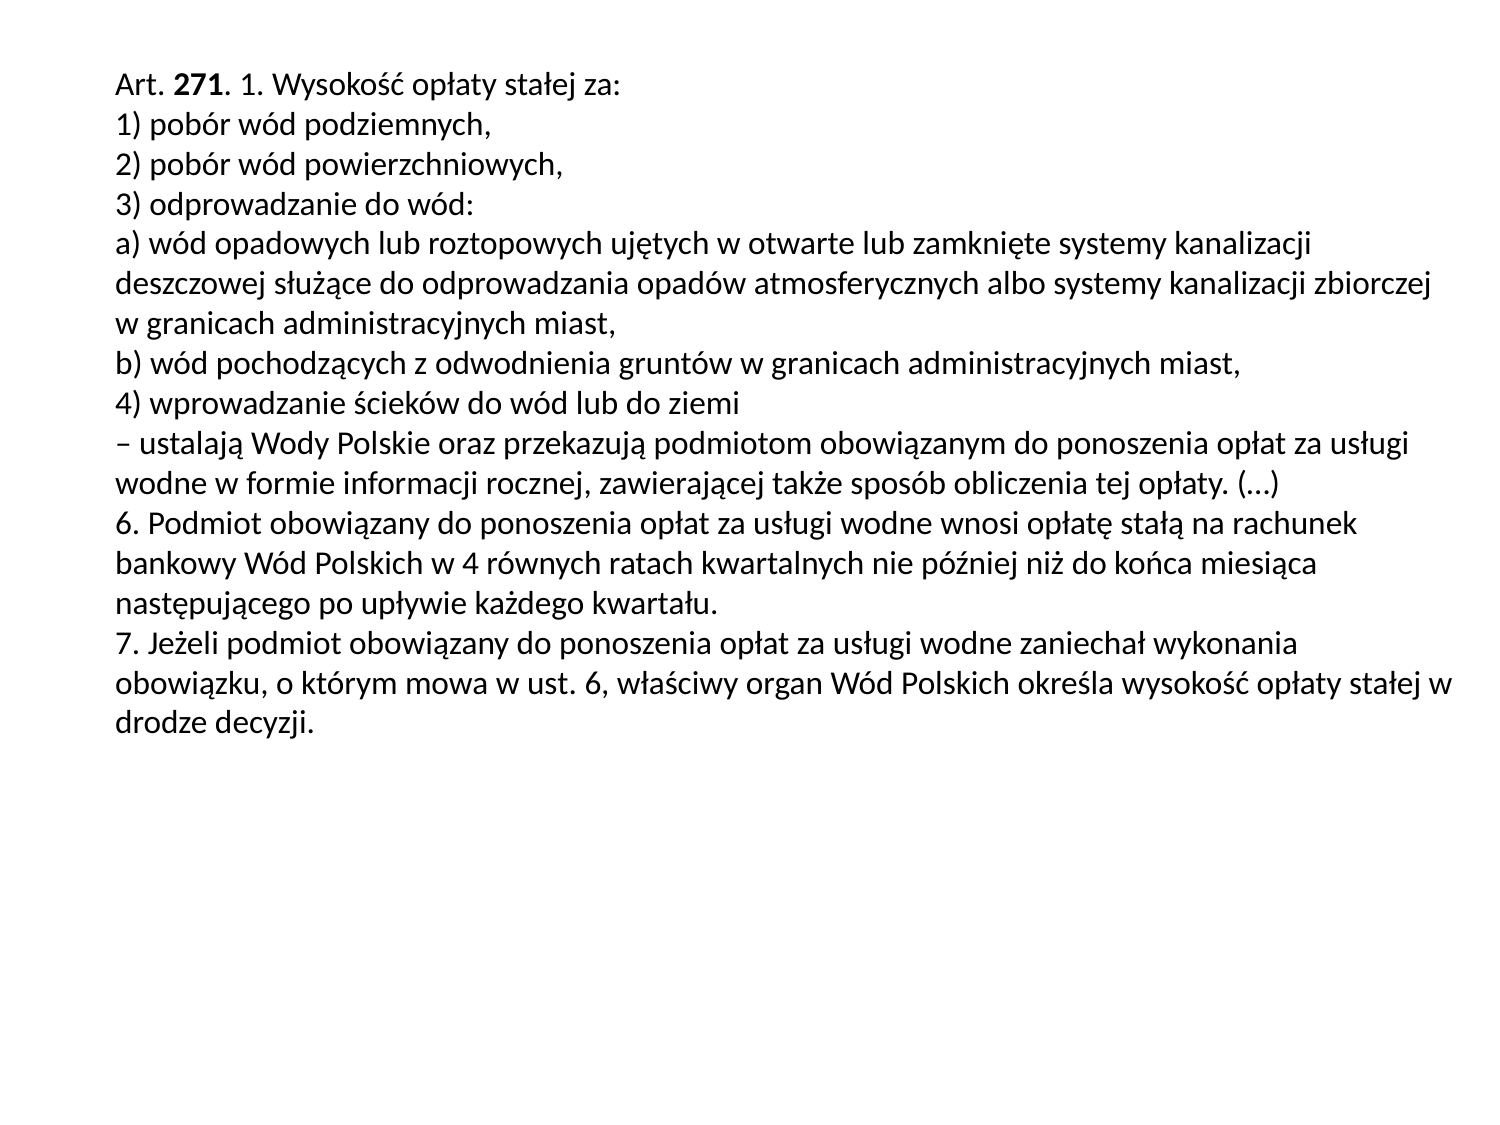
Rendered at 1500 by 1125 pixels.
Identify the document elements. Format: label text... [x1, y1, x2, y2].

text_box Art. 271. 1. Wysokość opłaty stałej za: 1) pobór wód podziemnych, 2) pobór wód powierzchniowych, 3) odprowadzanie do wód: a) wód opadowych lub roztopowych ujętych w otwarte lub zamknięte systemy kanalizacji deszczowej służące do odprowadzania opadów atmosferycznych albo systemy kanalizacji zbiorczej w granicach administracyjnych miast, b) wód pochodzących z odwodnienia gruntów w granicach administracyjnych miast, 4) wprowadzanie ścieków do wód lub do ziemi – ustalają Wody Polskie oraz przekazują podmiotom obowiązanym do ponoszenia opłat za usługi wodne w formie informacji rocznej, zawierającej także sposób obliczenia tej opłaty. (…) 6. Podmiot obowiązany do ponoszenia opłat za usługi wodne wnosi opłatę stałą na rachunek bankowy Wód Polskich w 4 równych ratach kwartalnych nie później niż do końca miesiąca następującego po upływie każdego kwartału. 7. Jeżeli podmiot obowiązany do ponoszenia opłat za usługi wodne zaniechał wykonania obowiązku, o którym mowa w ust. 6, właściwy organ Wód Polskich określa wysokość opłaty stałej w drodze decyzji. [100, 55, 1471, 748]
